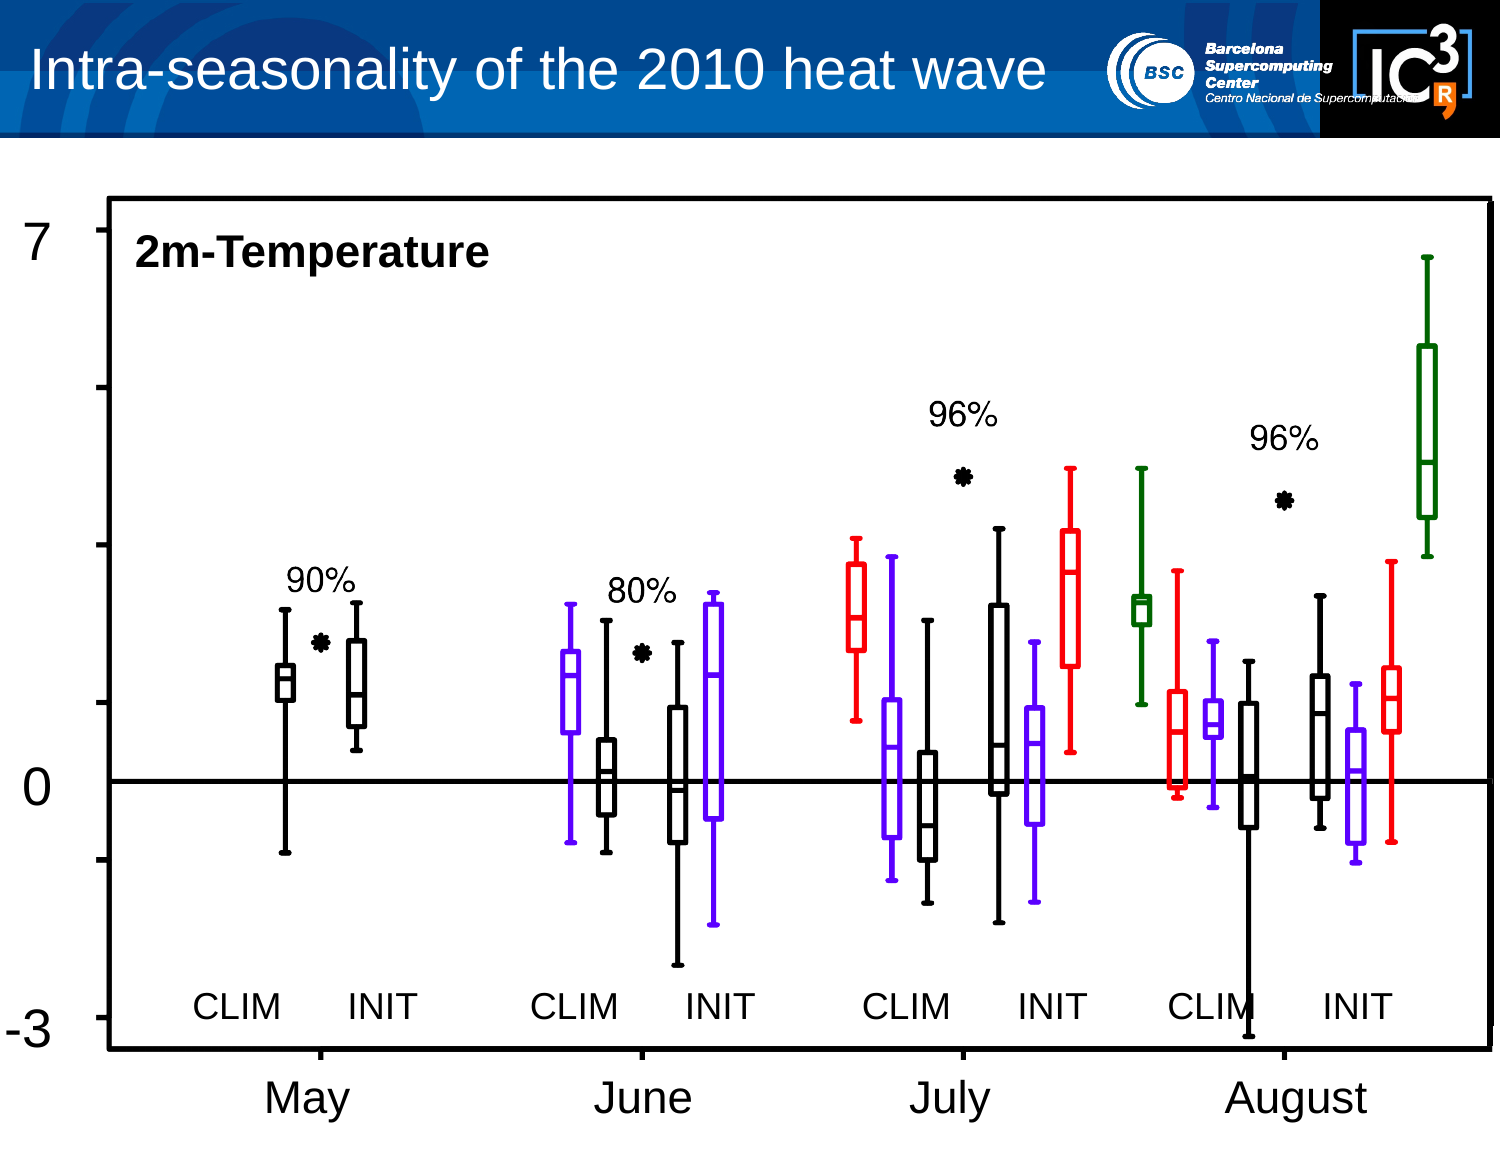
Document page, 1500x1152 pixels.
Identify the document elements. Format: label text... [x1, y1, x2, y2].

text_box INIT [1002, 974, 1098, 1029]
text_box CLIM [1152, 974, 1266, 1029]
text_box May [249, 1060, 391, 1127]
text_box INIT [1307, 974, 1404, 1029]
text_box Intra-seasonality of the 2010 heat wave [14, 23, 1081, 138]
text_box 2m-Temperature [120, 218, 506, 286]
picture [0, 0, 1500, 138]
text_box August [1209, 1060, 1420, 1127]
text_box July [894, 1060, 1030, 1127]
text_box CLIM [177, 974, 291, 1029]
picture [34, 195, 1494, 1110]
text_box June [578, 1060, 736, 1127]
text_box INIT [670, 974, 766, 1029]
text_box INIT [332, 974, 429, 1029]
text_box 7 0 -3 [0, 203, 97, 1067]
text_box CLIM [847, 974, 960, 1029]
text_box CLIM [514, 974, 628, 1029]
